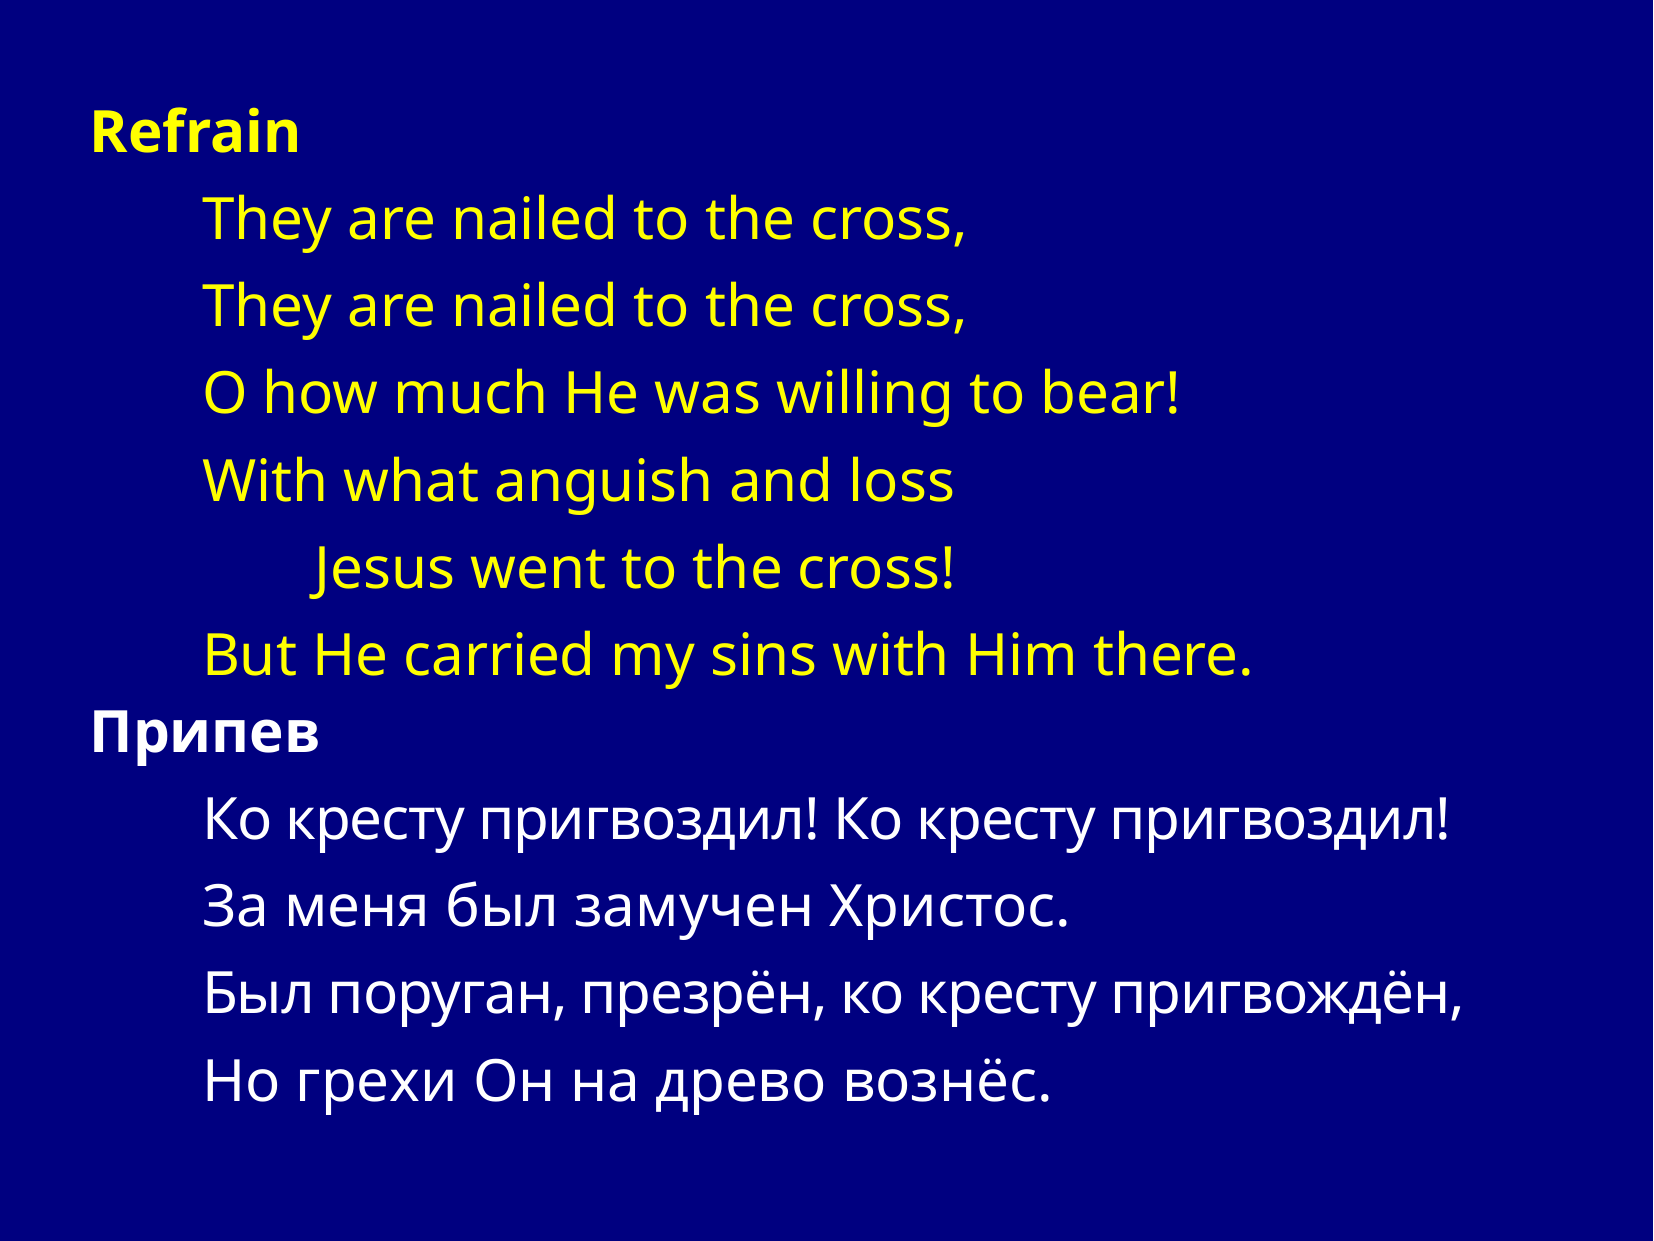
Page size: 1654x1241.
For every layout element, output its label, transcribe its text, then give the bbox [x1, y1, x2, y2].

text_box Припев Ко кресту пригвоздил! Ко кресту пригвоздил! За меня был замучен Христос. Был поруган, презрён, ко кресту пригвождён, Но грехи Он на древо вознёс. [75, 675, 1653, 1163]
text_box Refrain They are nailed to the cross, They are nailed to the cross, O how much He was willing to bear! With what anguish and loss Jesus went to the cross! But He carried my sins with Him there. [75, 75, 1576, 675]
